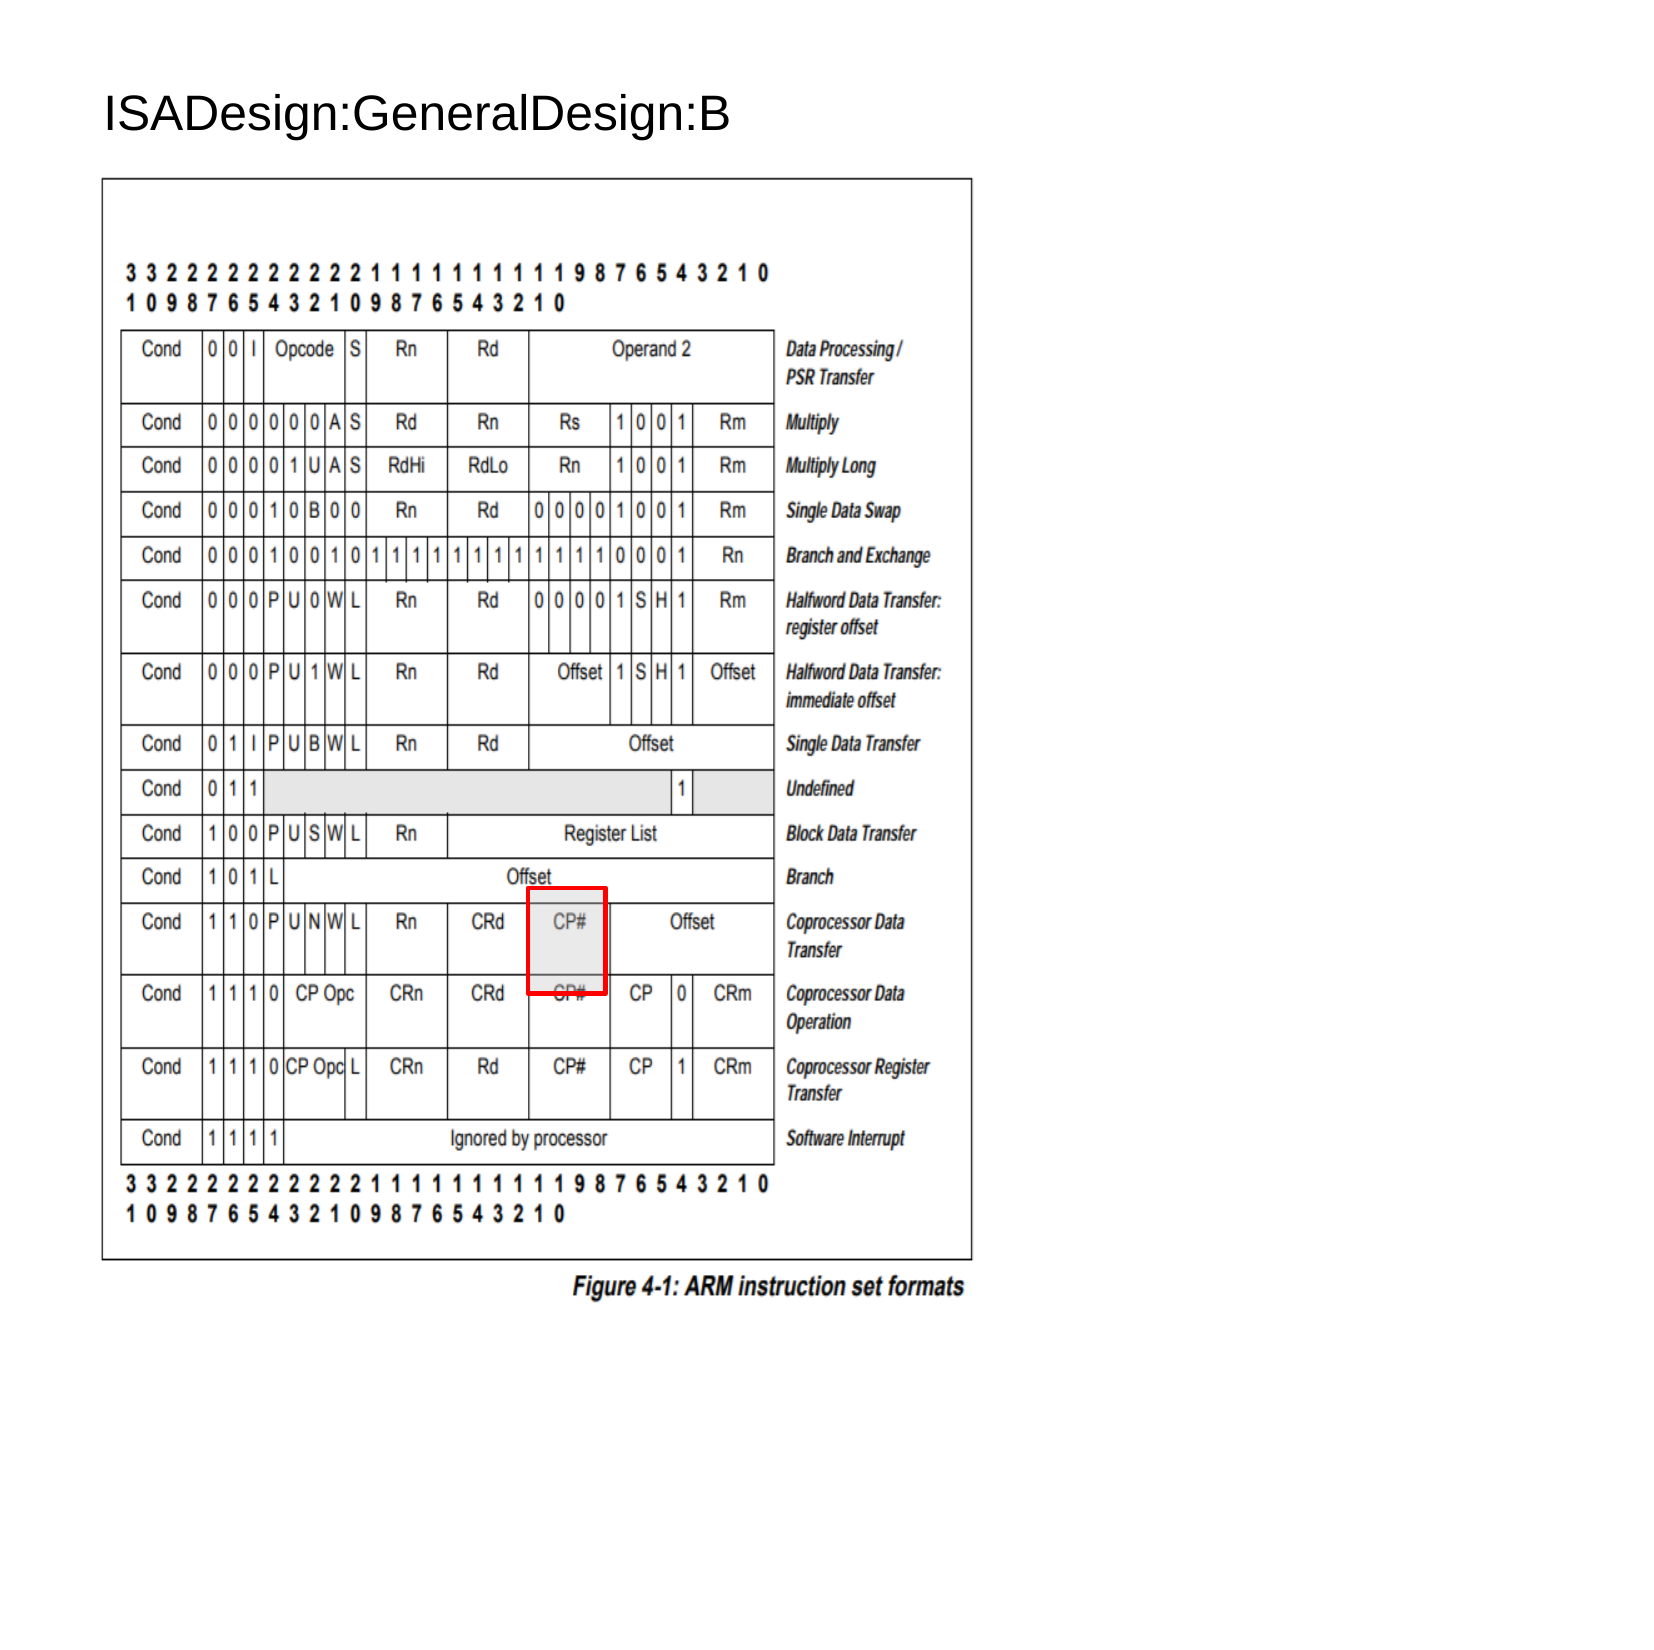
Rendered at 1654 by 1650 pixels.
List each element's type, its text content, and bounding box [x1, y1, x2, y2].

picture [88, 165, 1006, 1309]
text_box [528, 887, 606, 994]
text_box ISADesign:GeneralDesign:B [88, 78, 1076, 166]
